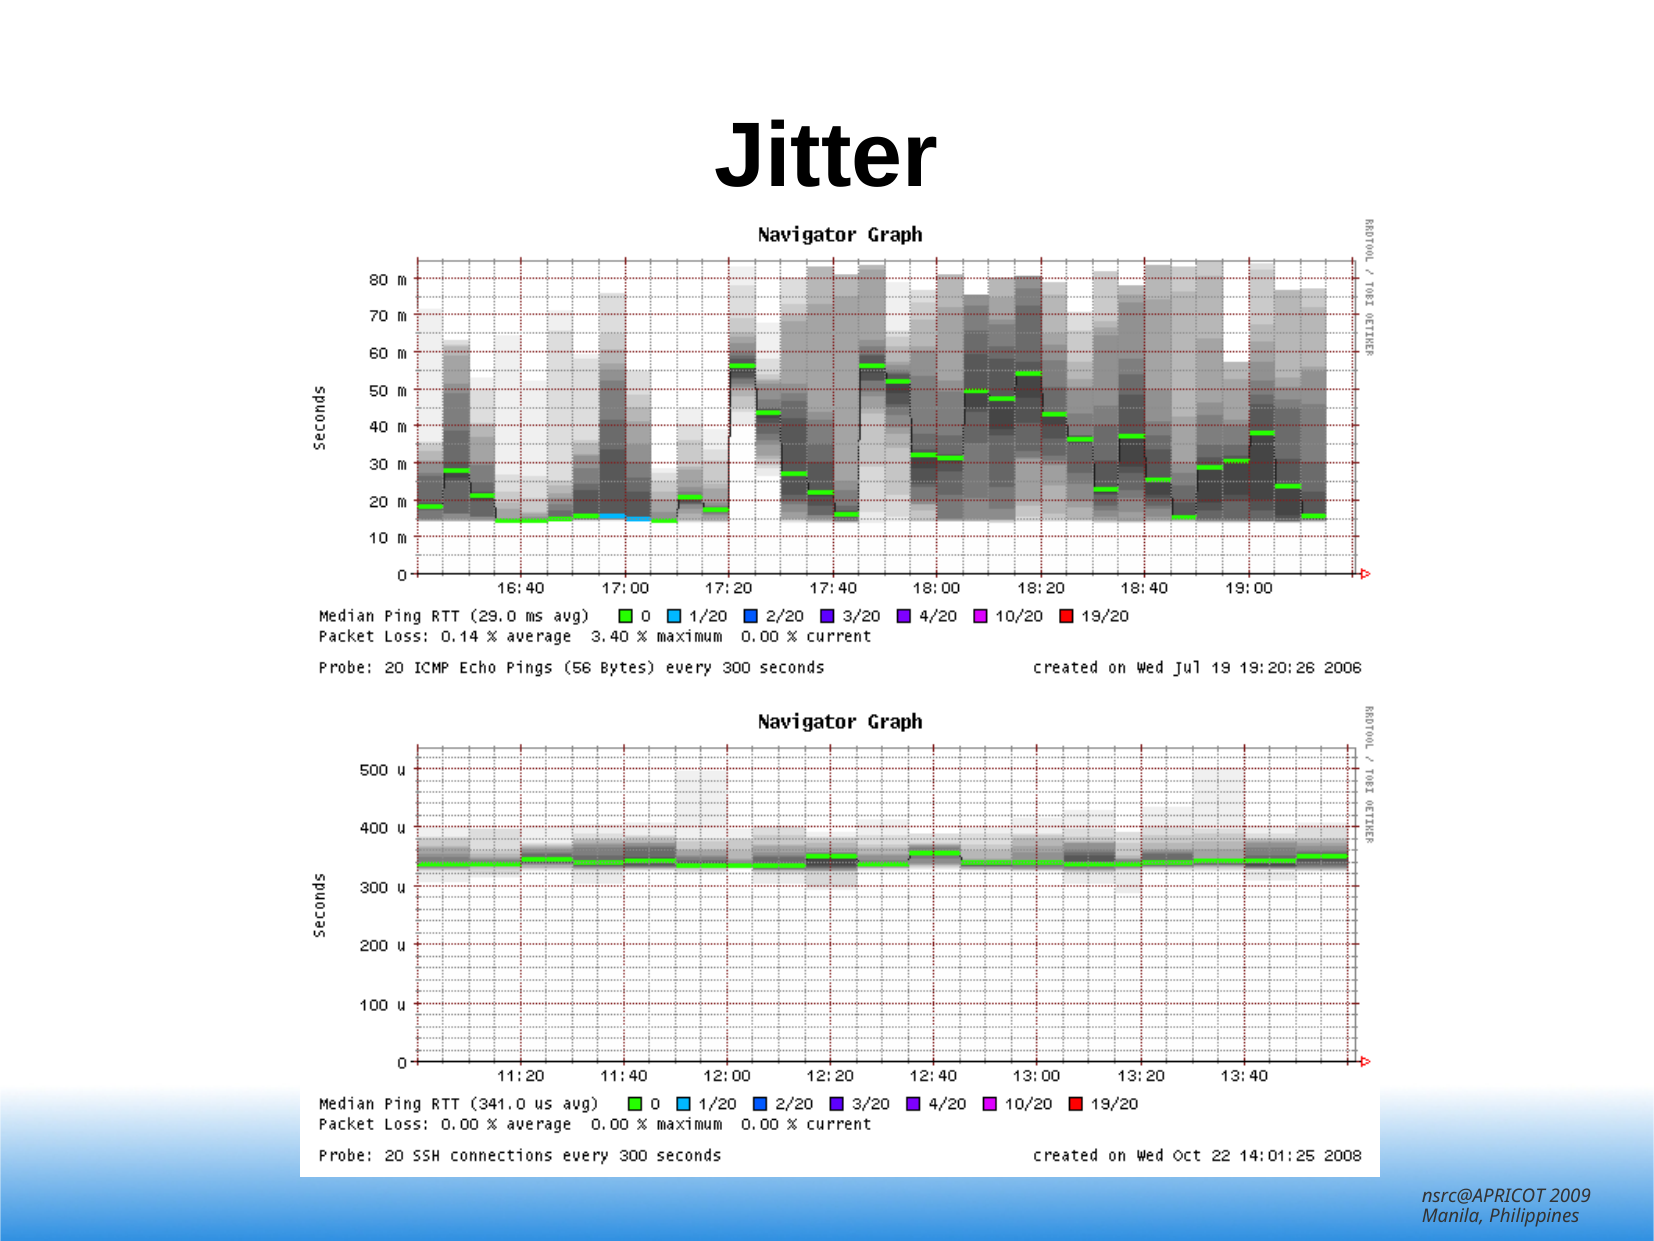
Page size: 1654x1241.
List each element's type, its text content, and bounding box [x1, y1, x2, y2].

picture [0, 699, 1654, 1241]
title Jitter [82, 49, 1571, 257]
picture [300, 212, 1380, 689]
